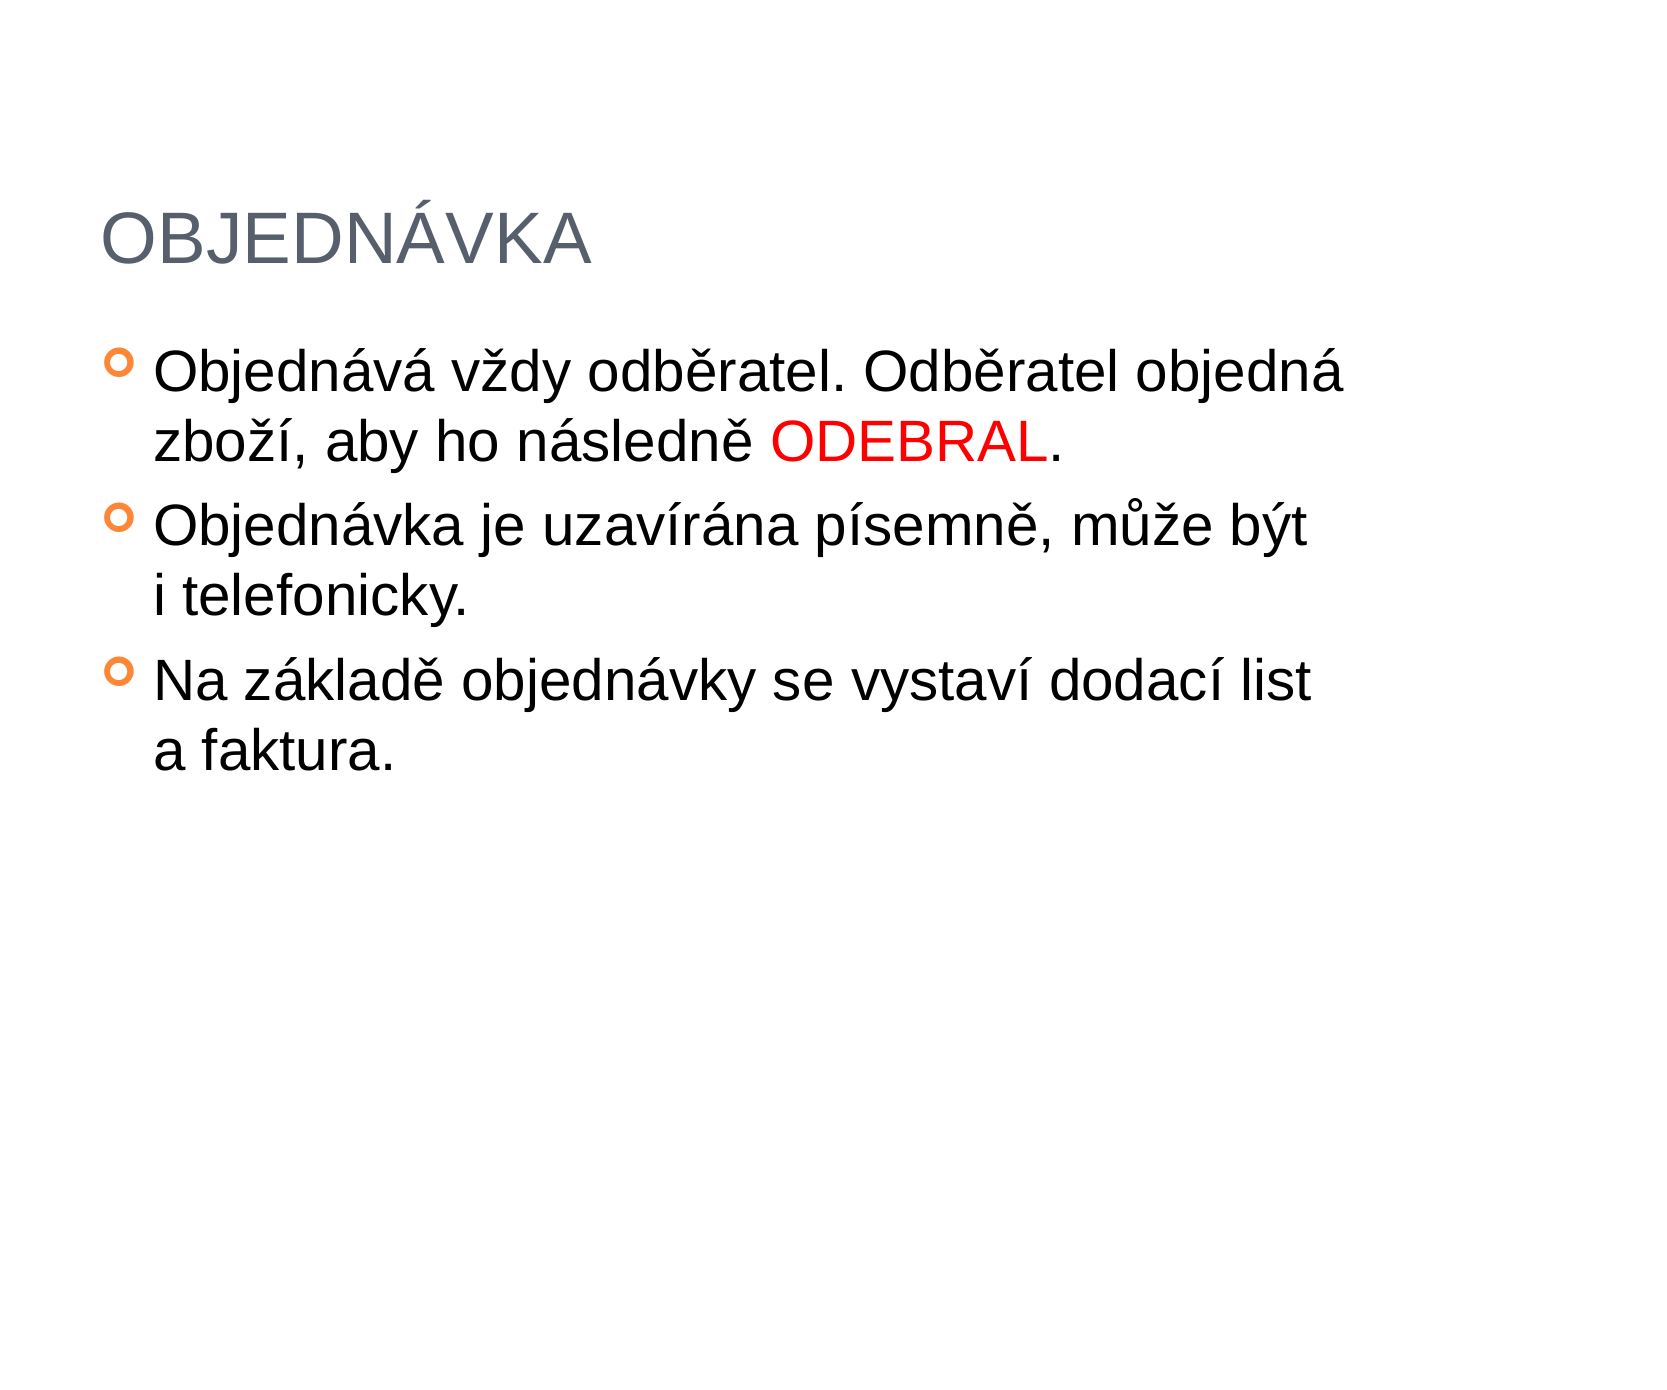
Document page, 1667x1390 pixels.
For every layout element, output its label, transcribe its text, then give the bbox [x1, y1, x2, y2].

title OBJEDNÁVKA [83, 55, 1445, 288]
list Objednává vždy odběratel. Odběratel objedná zboží, aby ho následně ODEBRAL. Objednávka je uzavírána písemně, může být i telefonicky. Na základě objednávky se vystaví dodací list a faktura. [83, 324, 1445, 1312]
